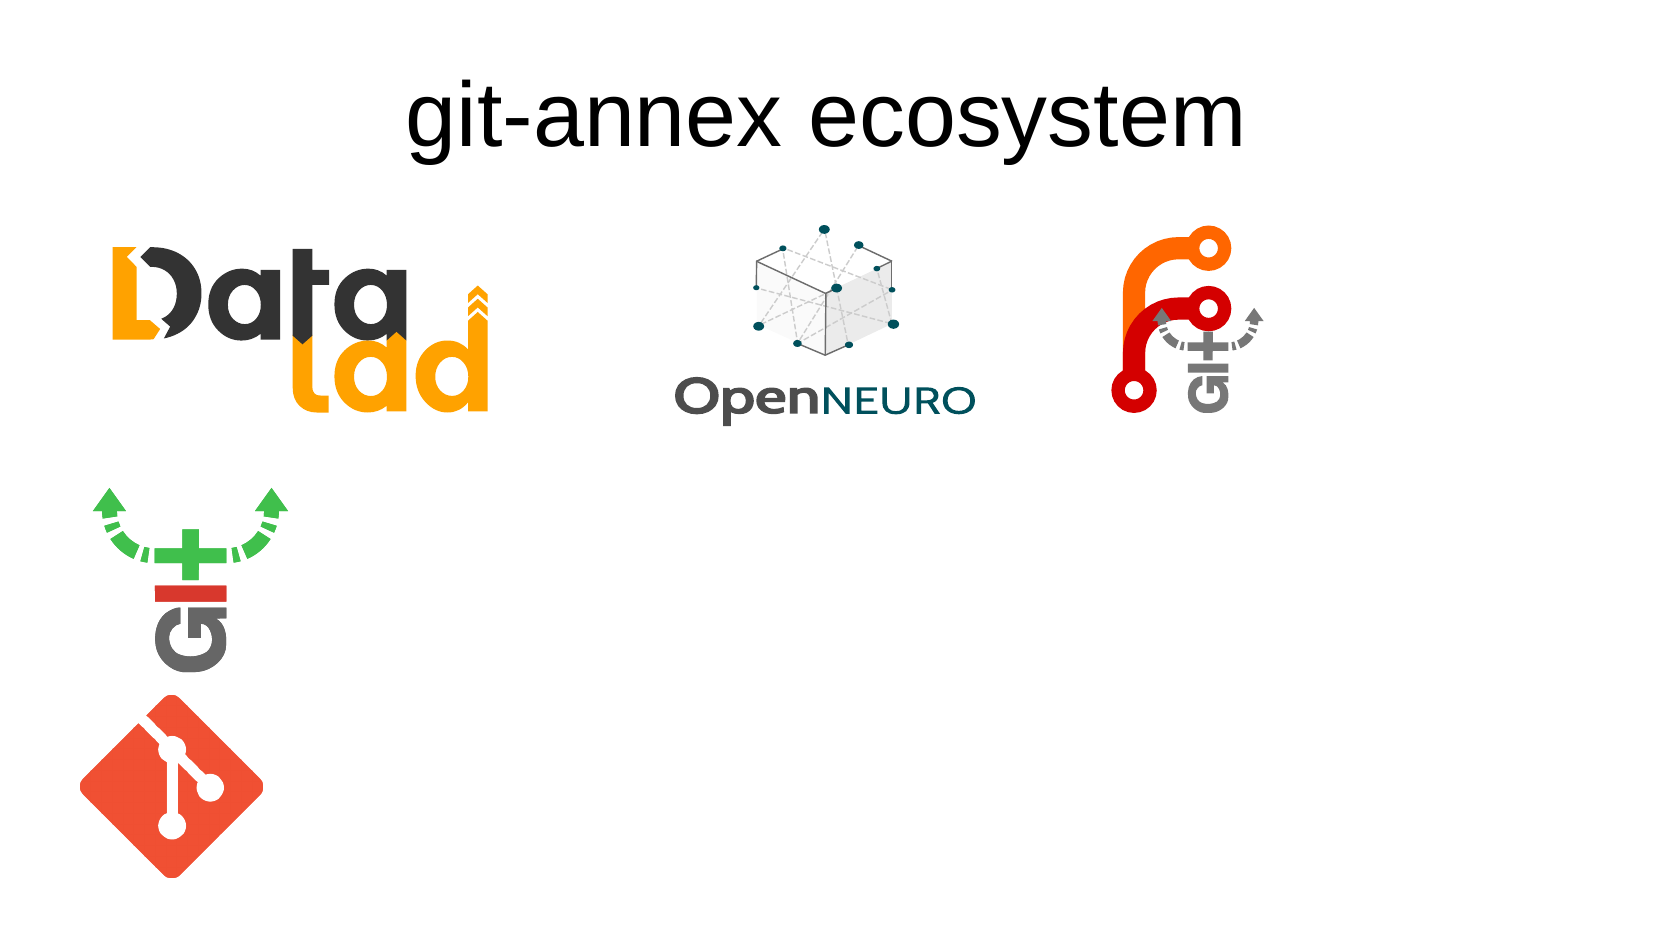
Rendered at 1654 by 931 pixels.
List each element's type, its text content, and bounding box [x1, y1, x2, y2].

picture [1087, 225, 1276, 413]
picture [675, 225, 976, 427]
picture [80, 695, 263, 878]
title git-annex ecosystem [82, 37, 1571, 193]
picture [112, 247, 488, 413]
picture [92, 487, 289, 676]
